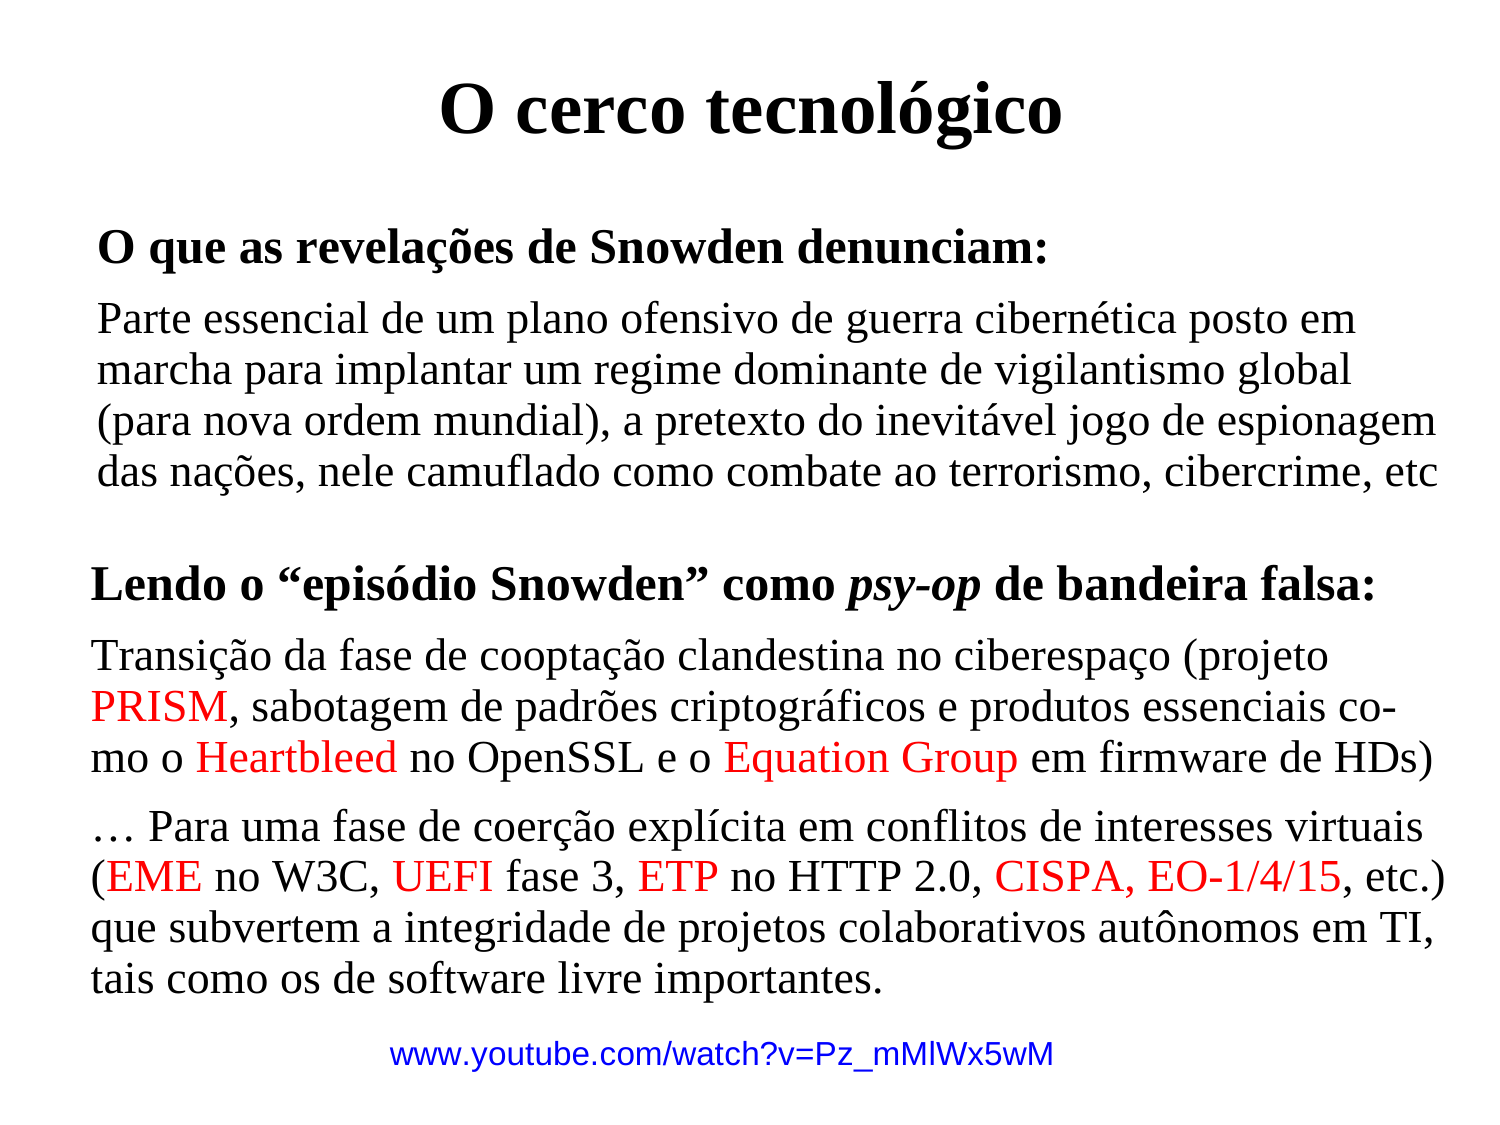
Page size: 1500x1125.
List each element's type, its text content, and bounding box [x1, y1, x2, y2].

title O cerco tecnológico [87, 52, 1416, 164]
text_box O que as revelações de Snowden denunciam: Parte essencial de um plano ofensivo de guerra cibernética posto em marcha para implantar um regime dominante de vigilantismo global (para nova ordem mundial), a pretexto do inevitável jogo de espionagem das nações, nele camuflado como combate ao terrorismo, cibercrime, etc [96, 208, 1446, 544]
text_box www.youtube.com/watch?v=Pz_mMlWx5wM [389, 1027, 1137, 1066]
text_box Lendo o “episódio Snowden” como psy-op de bandeira falsa: Transição da fase de cooptação clandestina no ciberespaço (projeto PRISM, sabotagem de padrões criptográficos e produtos essenciais co- mo o Heartbleed no OpenSSL e o Equation Group em firmware de HDs) … Para uma fase de coerção explícita em conflitos de interesses virtuais (EME no W3C, UEFI fase 3, ETP no HTTP 2.0, CISPA, EO-1/4/15, etc.) que subvertem a integridade de projetos colaborativos autônomos em TI, tais como os de software livre importantes. [90, 544, 1457, 994]
